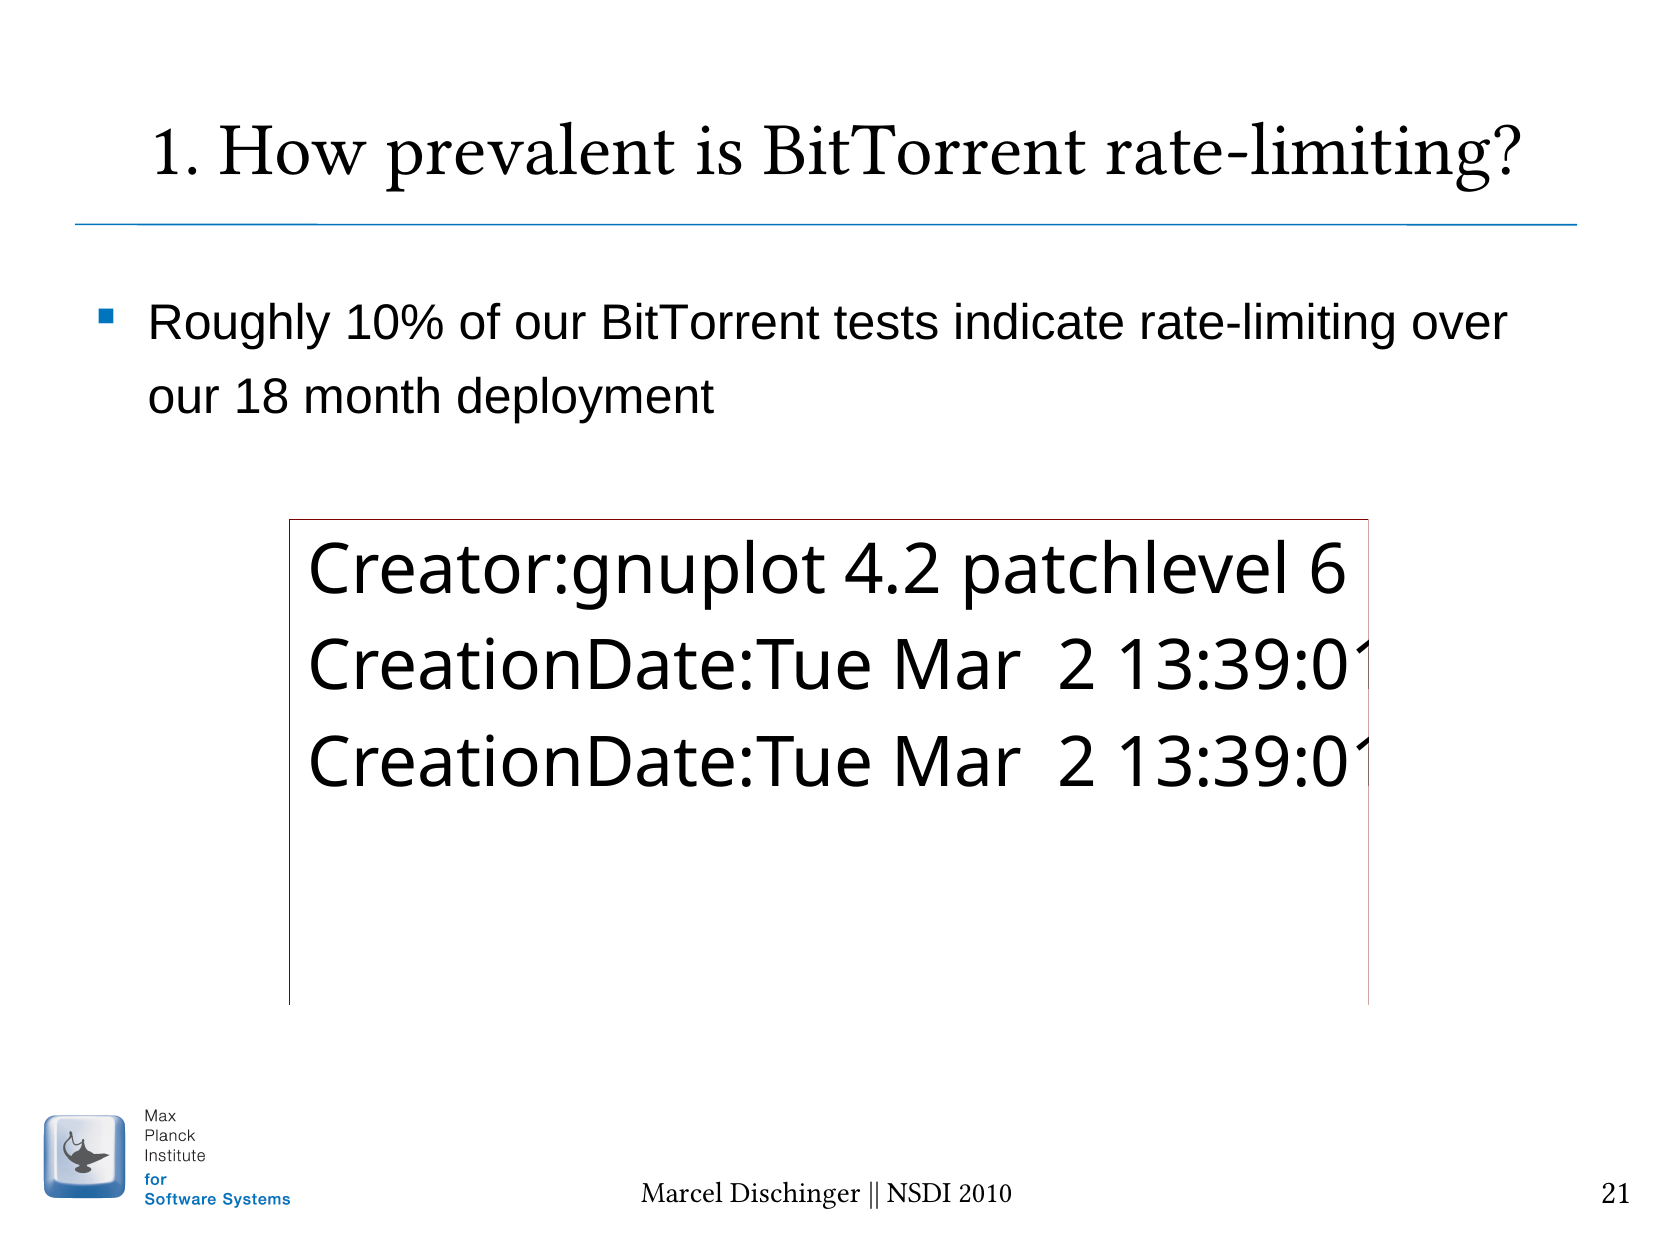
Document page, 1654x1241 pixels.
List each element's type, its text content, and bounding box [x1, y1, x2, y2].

title 1. How prevalent is BitTorrent rate-limiting? [54, 44, 1621, 259]
picture [285, 514, 1369, 1005]
list Roughly 10% of our BitTorrent tests indicate rate-limiting over our 18 month deployment [77, 277, 1579, 1180]
